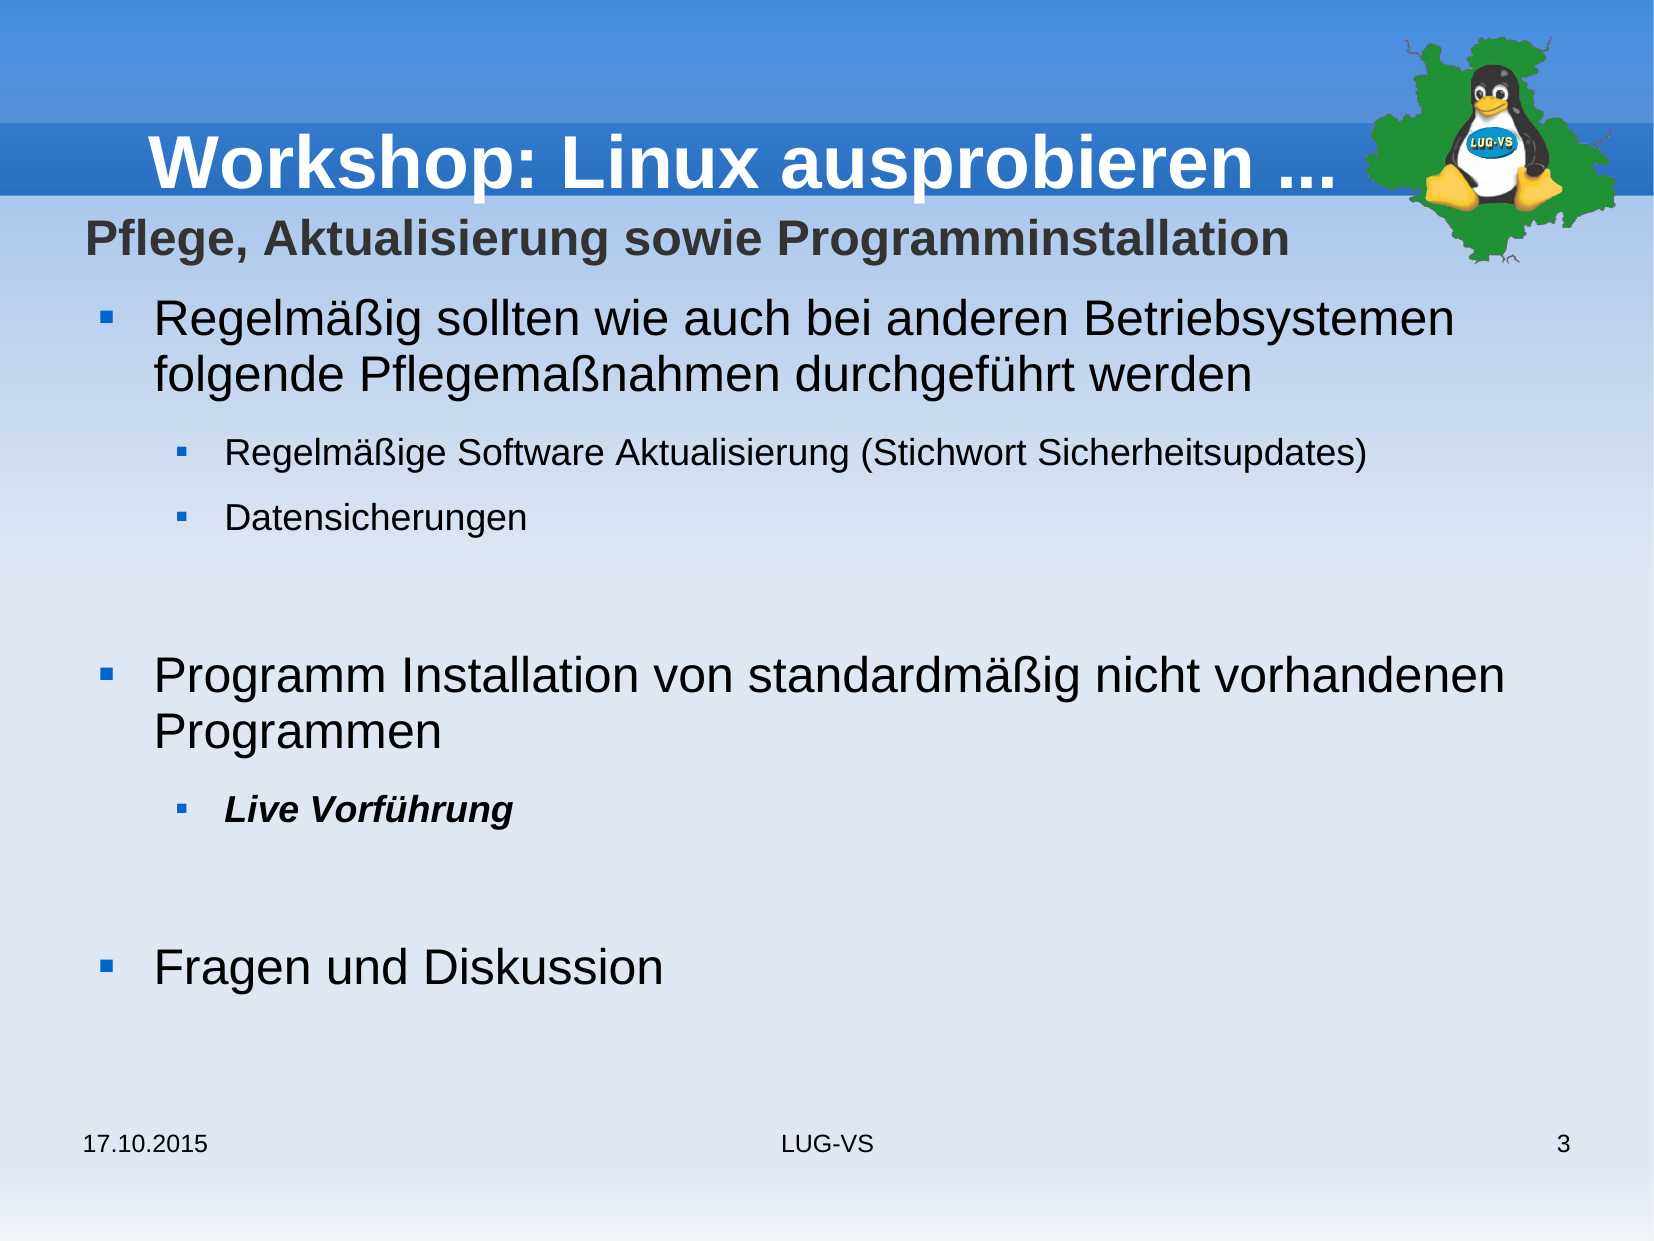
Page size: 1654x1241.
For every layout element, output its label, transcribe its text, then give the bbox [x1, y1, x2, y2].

picture [1489, 137, 1512, 149]
title Workshop: Linux ausprobieren ... [0, 59, 1489, 267]
picture [0, 0, 1654, 1241]
text_box Pflege, Aktualisierung sowie Programminstallation [14, 209, 1418, 267]
list Regelmäßig sollten wie auch bei anderen Betriebsystemen folgende Pflegemaßnahmen durchgeführt werden Regelmäßige Software Aktualisierung (Stichwort Sicherheitsupdates) Datensicherungen Programm Installation von standardmäßig nicht vorhandenen Programmen Live Vorführung Fragen und Diskussion [82, 290, 1571, 1109]
